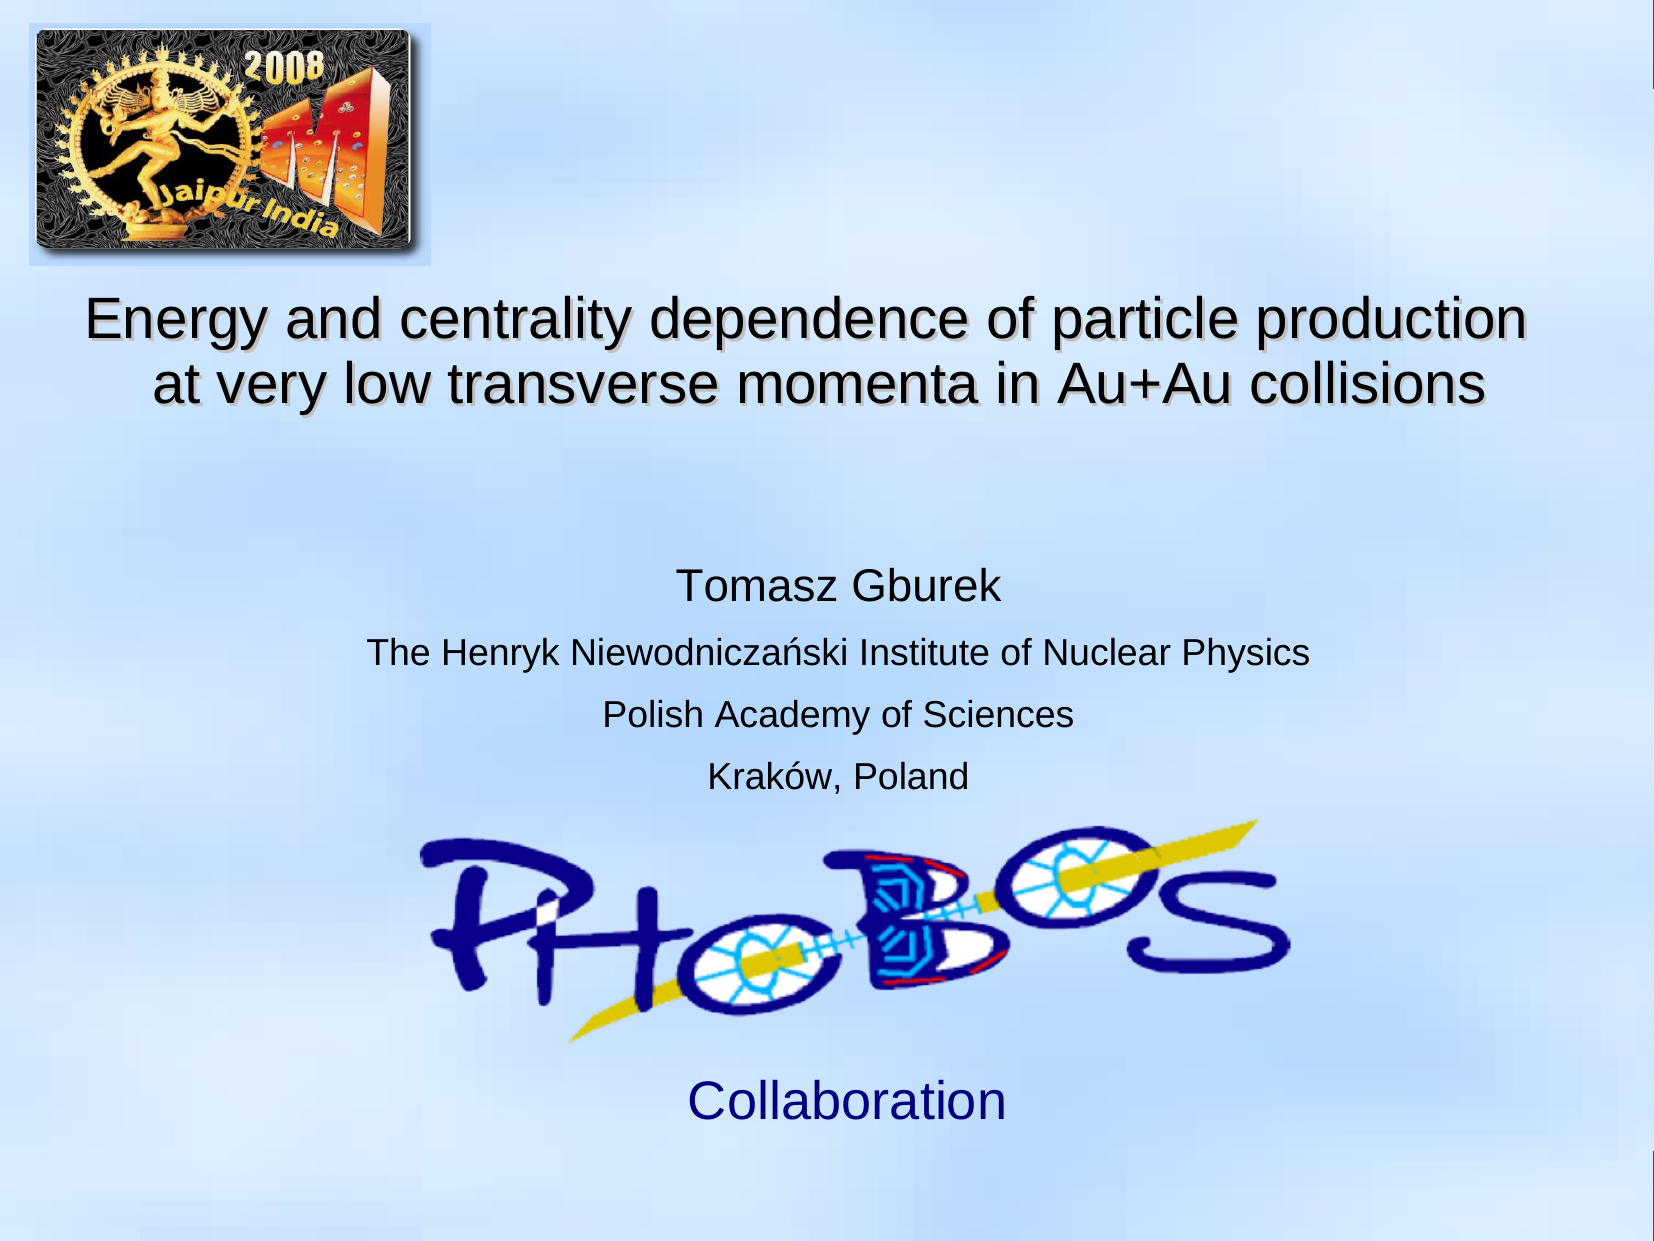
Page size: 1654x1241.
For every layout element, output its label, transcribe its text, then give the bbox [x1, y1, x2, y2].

text_box Energy and centrality dependence of particle production at very low transverse momenta in Au+Au collisions [59, 236, 1565, 532]
text_box Tomasz Gburek The Henryk Niewodniczański Institute of Nuclear Physics Polish Academy of Sciences Kraków, Poland [248, 552, 1430, 806]
picture [0, 0, 1654, 1241]
text_box Collaboration [673, 1063, 1075, 1139]
